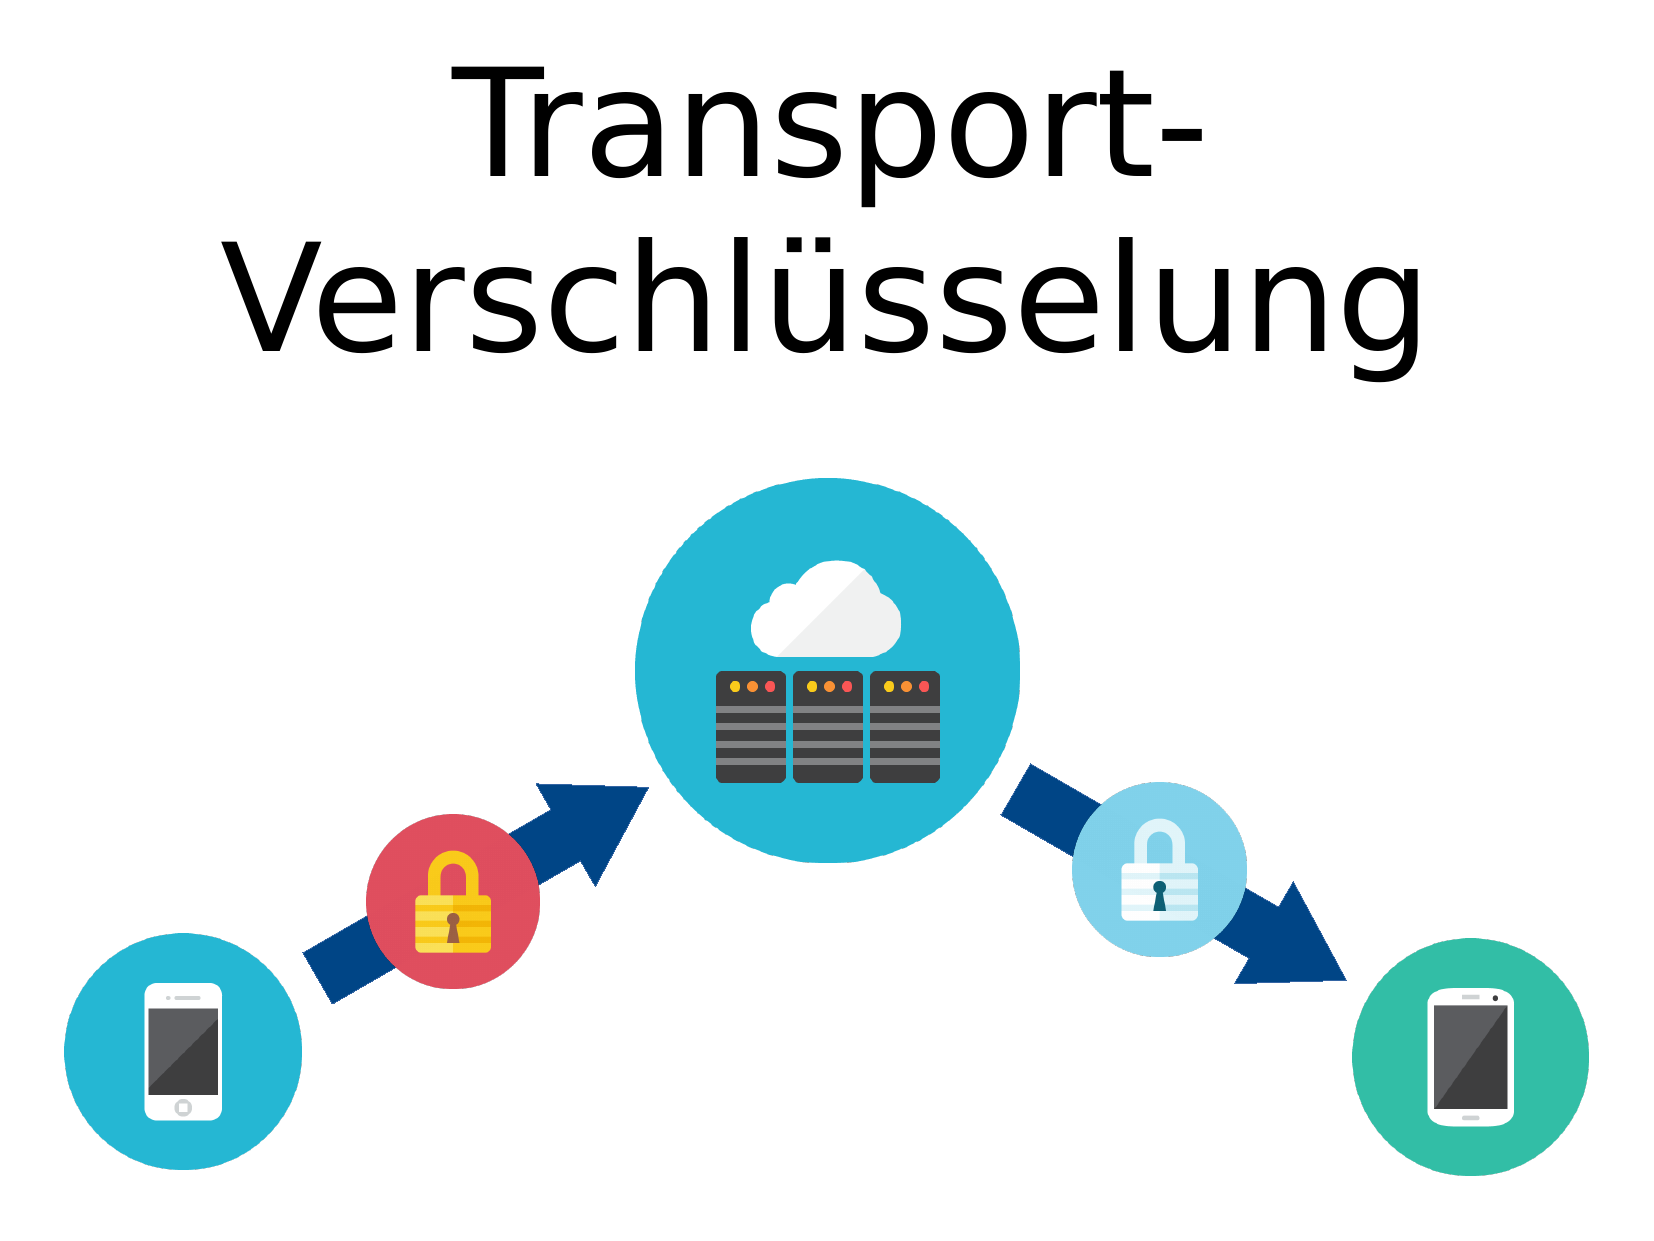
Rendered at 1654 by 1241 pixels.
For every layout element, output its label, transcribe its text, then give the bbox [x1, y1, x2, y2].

title Transport-Verschlüsselung [82, 37, 1571, 387]
picture [64, 933, 302, 1170]
text_box [536, 783, 649, 887]
text_box [302, 916, 366, 1004]
picture [366, 814, 540, 989]
picture [1352, 938, 1589, 1176]
picture [1072, 782, 1247, 957]
text_box [1234, 881, 1347, 984]
text_box [1000, 763, 1072, 856]
picture [635, 478, 1020, 863]
